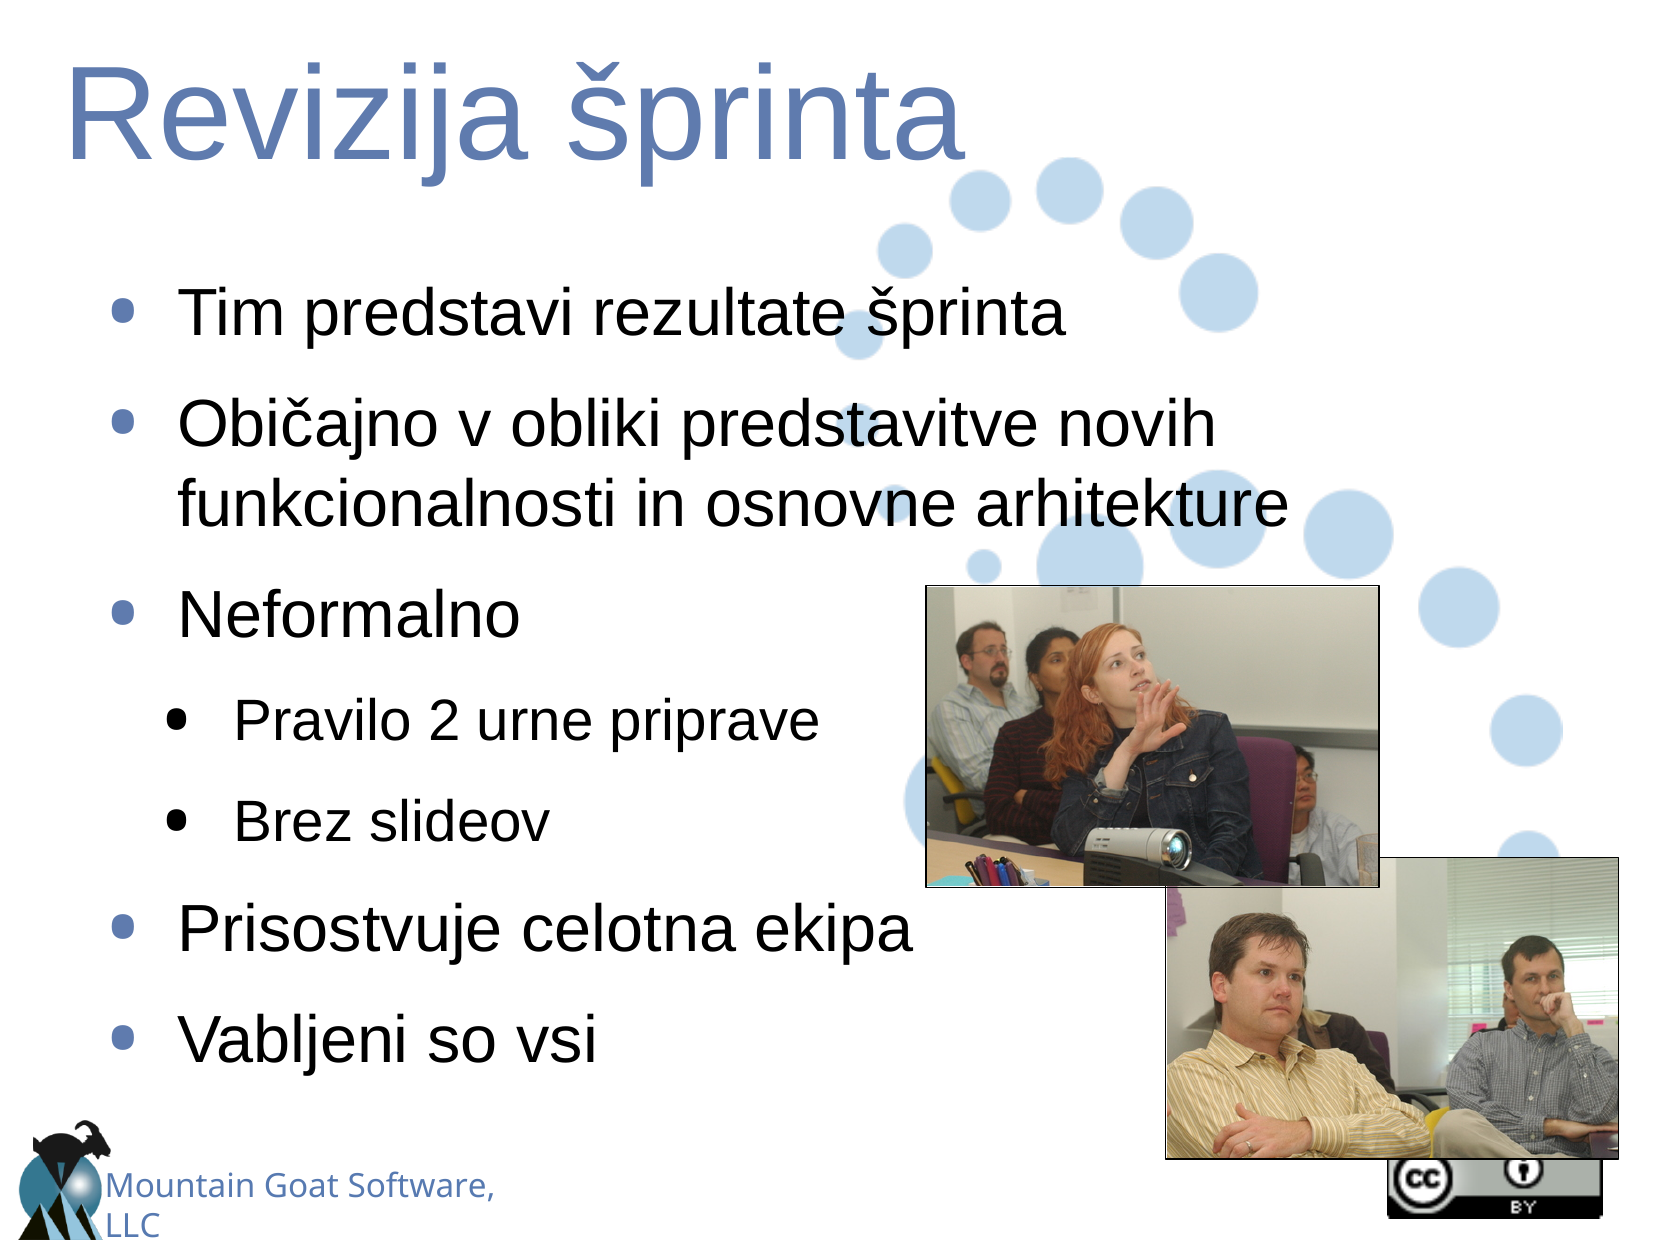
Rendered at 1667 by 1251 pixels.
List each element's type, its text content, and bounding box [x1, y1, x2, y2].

picture [922, 583, 1620, 1219]
picture [18, 1120, 111, 1240]
title Revizija šprinta [56, 18, 1609, 194]
picture [835, 194, 1563, 262]
list Tim predstavi rezultate šprinta Običajno v obliki predstavitve novih funkcionalnosti in osnovne arhitekture Neformalno Pravilo 2 urne priprave Brez slideov Prisostvuje celotna ekipa Vabljeni so vsi [56, 262, 1609, 1096]
